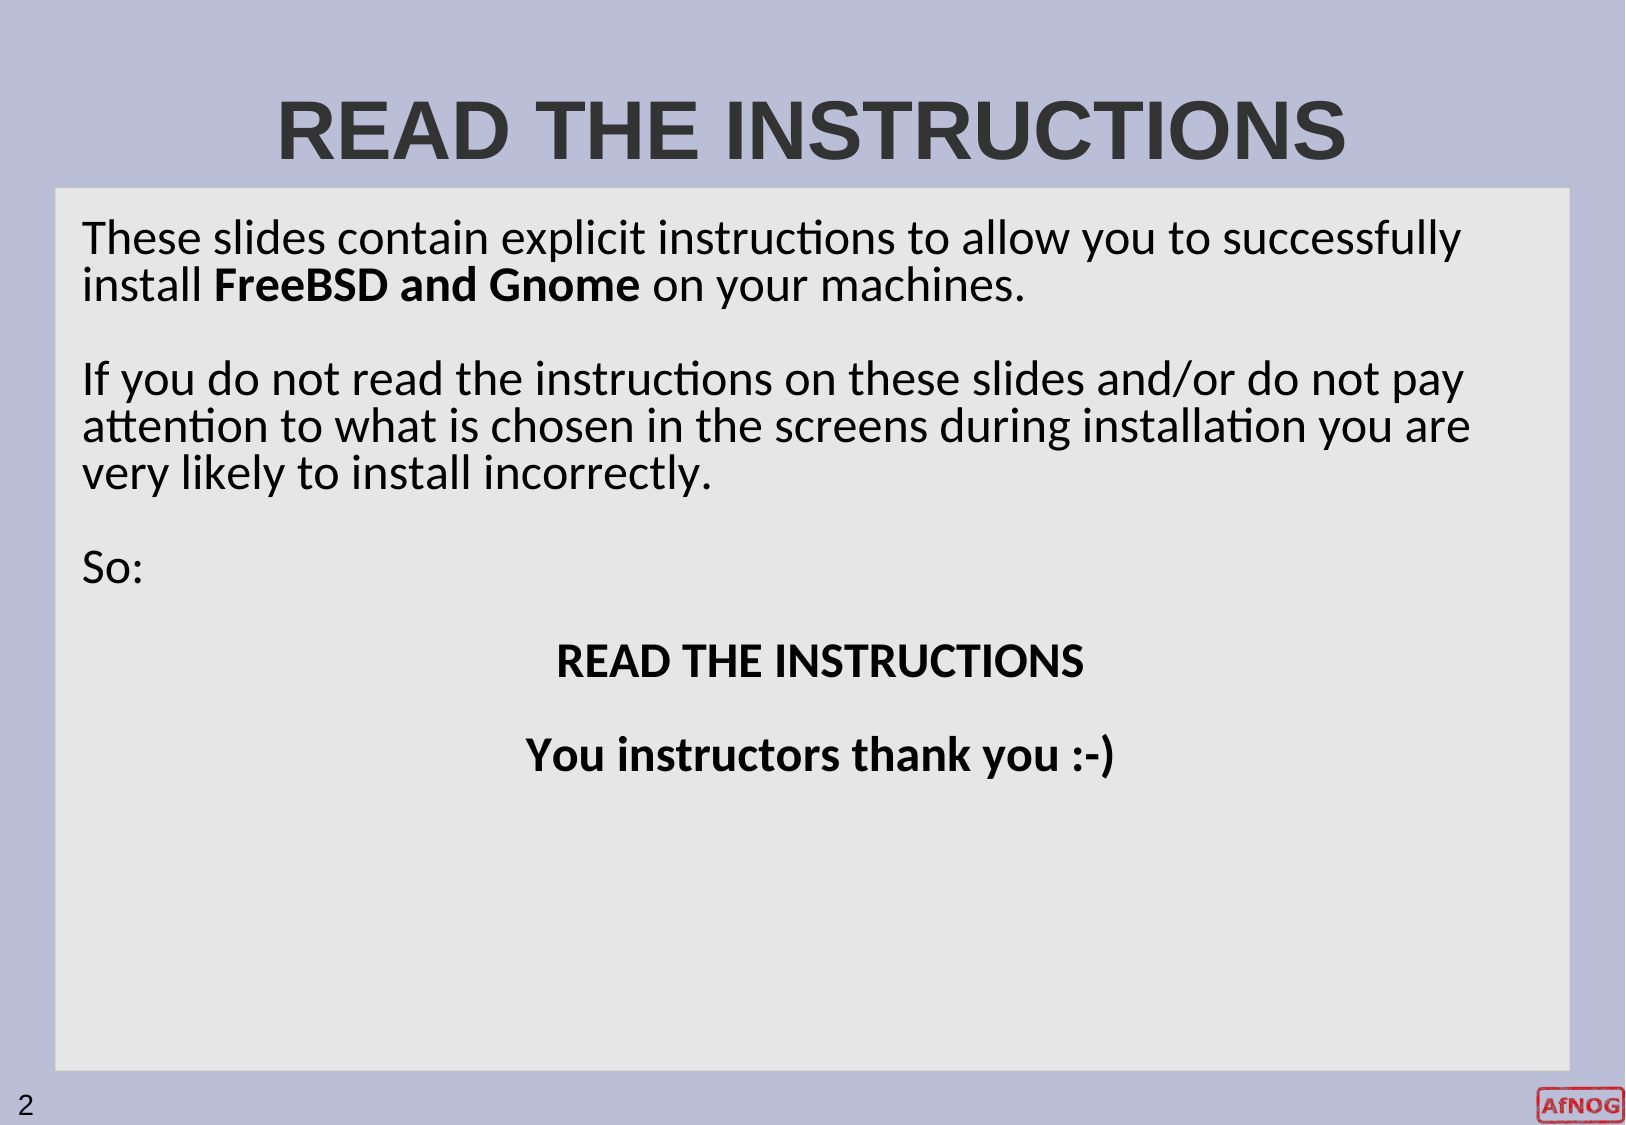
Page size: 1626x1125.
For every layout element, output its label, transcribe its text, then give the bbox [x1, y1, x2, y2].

text_box READ THE INSTRUCTIONS [54, 44, 1571, 215]
picture [1535, 1085, 1626, 1125]
text_box These slides contain explicit instructions to allow you to successfully install FreeBSD and Gnome on your machines. If you do not read the instructions on these slides and/or do not pay attention to what is chosen in the screens during installation you are very likely to install incorrectly. So: READ THE INSTRUCTIONS You instructors thank you :-) [81, 214, 1560, 1045]
